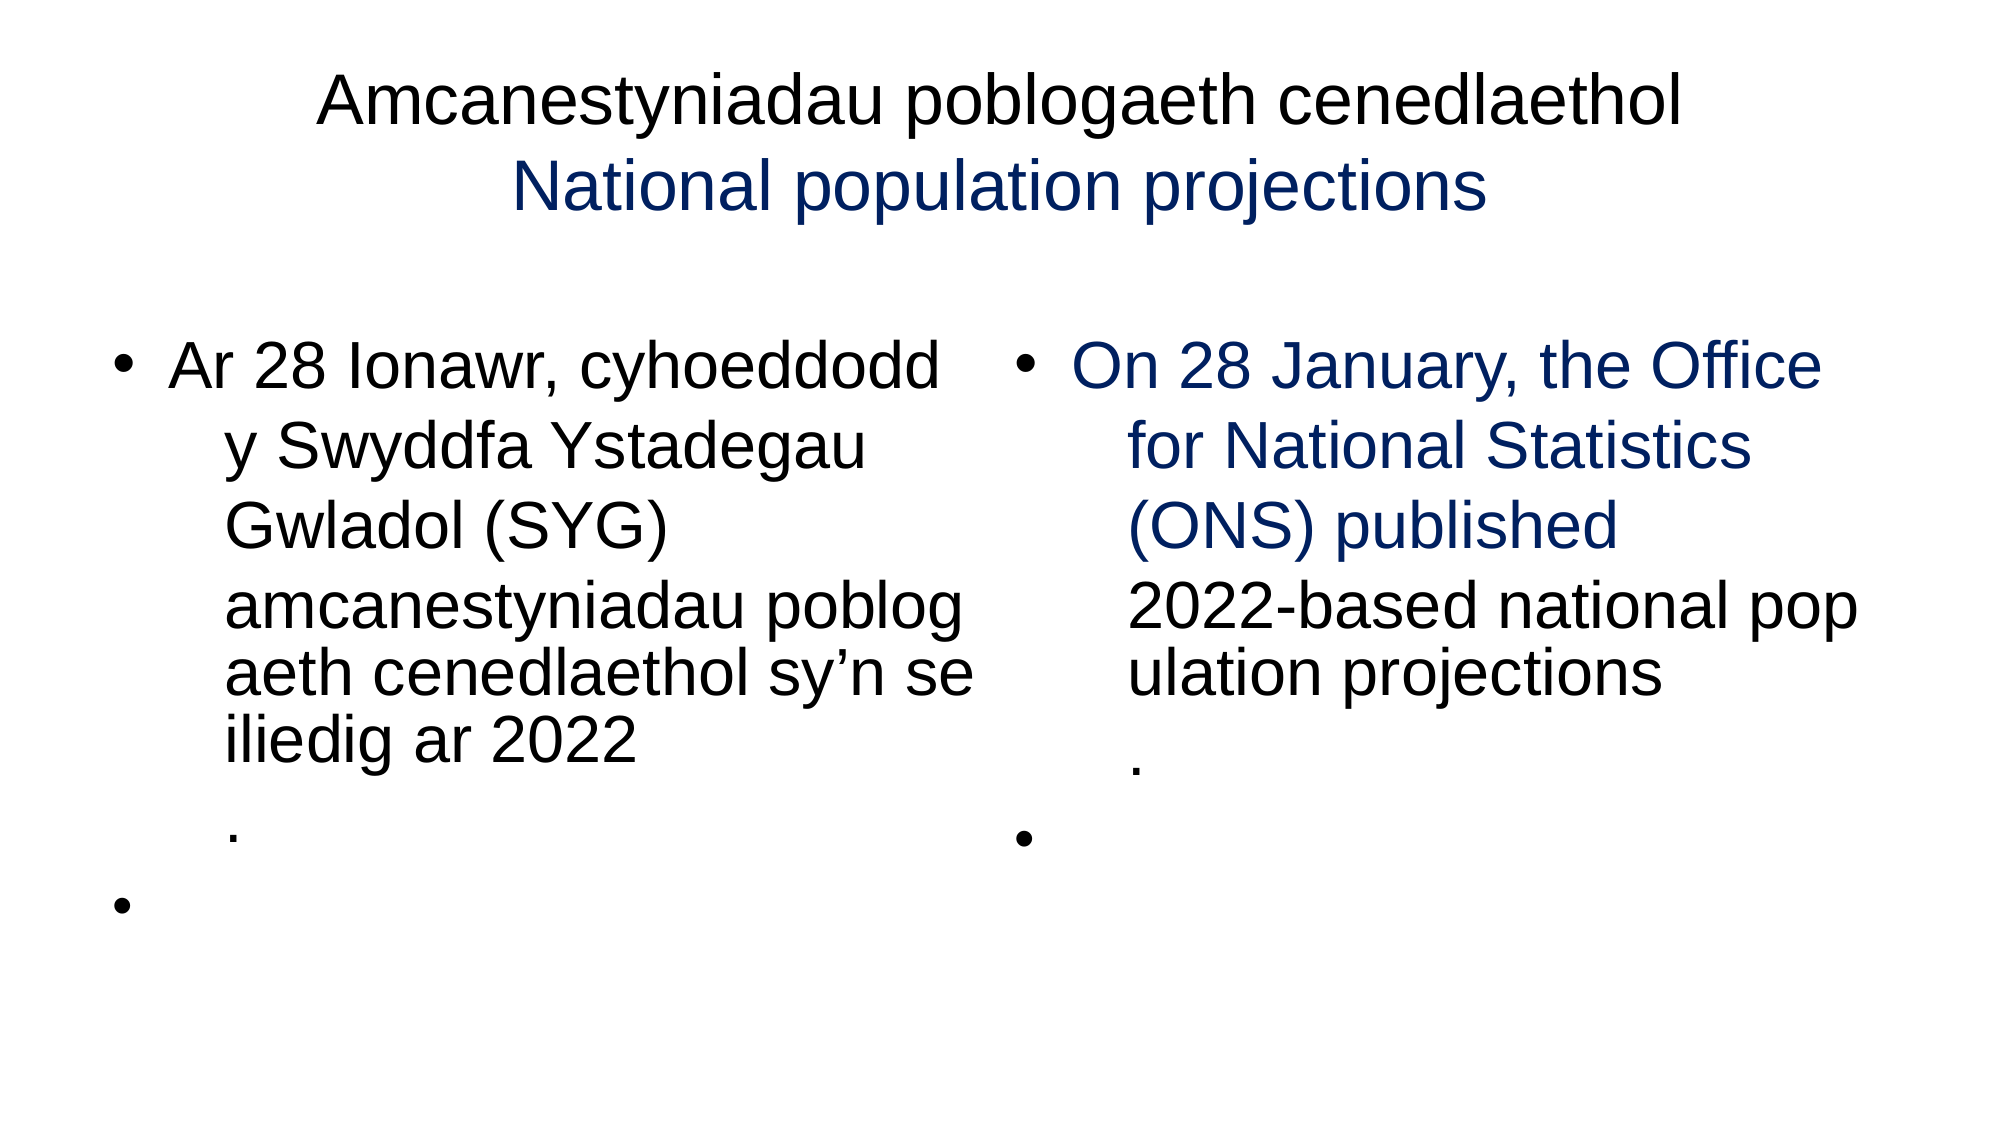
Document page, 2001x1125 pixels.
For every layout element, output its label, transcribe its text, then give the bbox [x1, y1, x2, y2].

title Amcanestyniadau poblogaeth cenedlaethol National population projections [99, 45, 1900, 233]
list On 28 January, the Office for National Statistics (ONS) published 2022-based national population projections. [999, 314, 1900, 1057]
text_box Ar 28 Ionawr, cyhoeddodd y Swyddfa Ystadegau Gwladol (SYG) amcanestyniadau poblogaeth cenedlaethol sy’n seiliedig ar 2022. [97, 314, 998, 1057]
